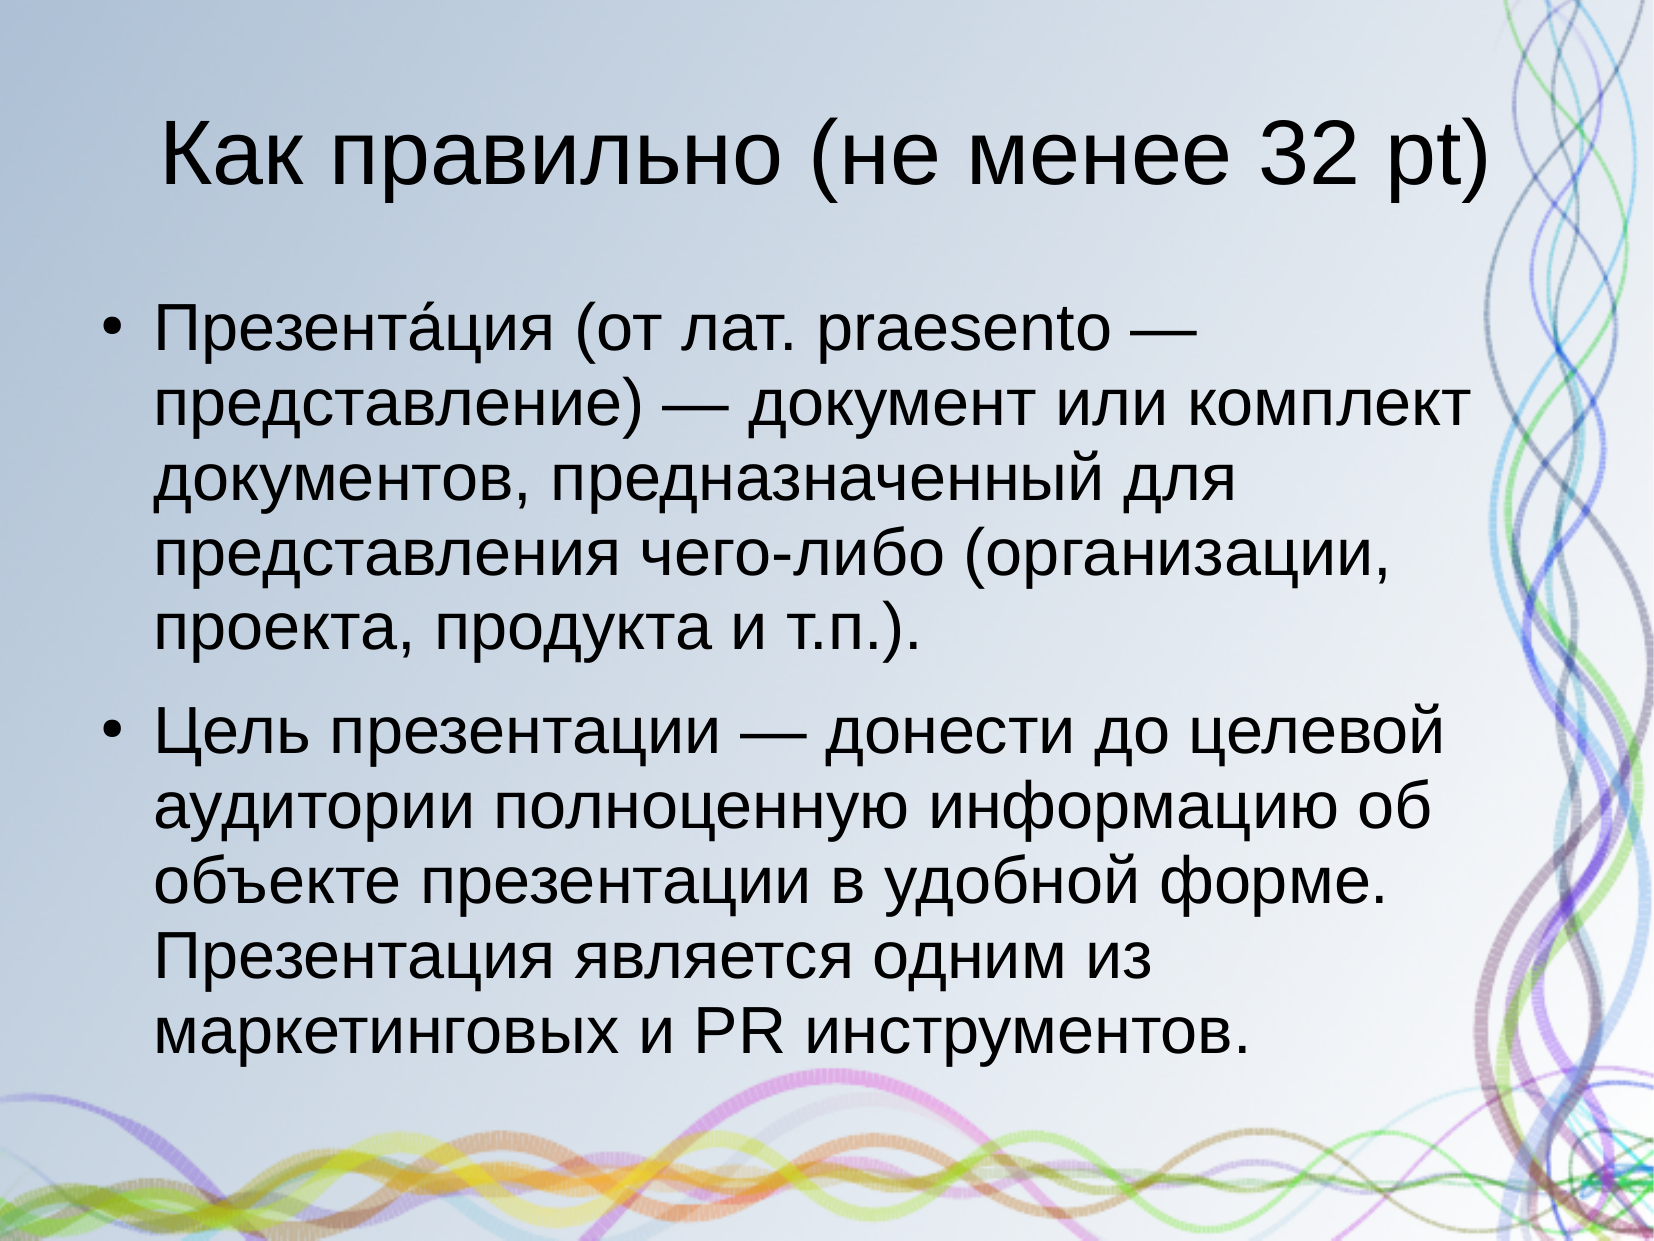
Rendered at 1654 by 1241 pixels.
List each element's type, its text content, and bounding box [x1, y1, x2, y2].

picture [0, 0, 1654, 1241]
title Как правильно (не менее 32 pt) [82, 49, 1571, 257]
list Презента́ция (от лат. praesento — представление) — документ или комплект документов, предназначенный для представления чего-либо (организации, проекта, продукта и т.п.). Цель презентации — донести до целевой аудитории полноценную информацию об объекте презентации в удобной форме. Презентация является одним из маркетинговых и PR инструментов. [82, 290, 1538, 1163]
